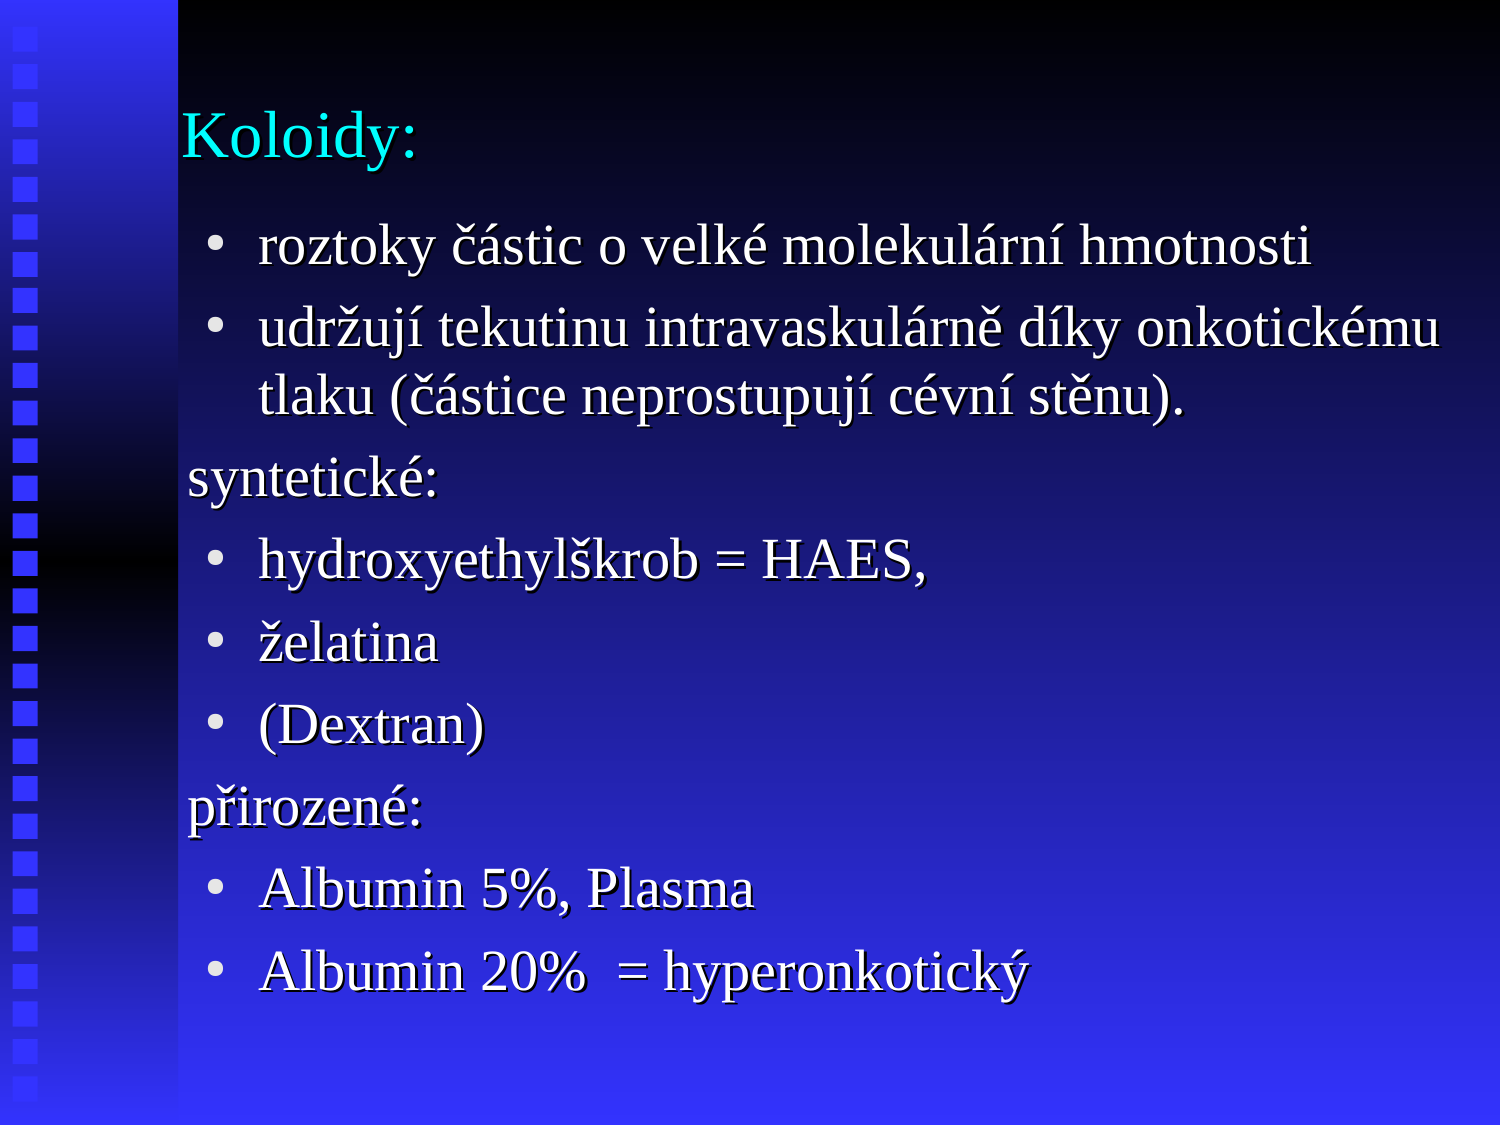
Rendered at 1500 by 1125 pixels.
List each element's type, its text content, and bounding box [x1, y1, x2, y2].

title Koloidy: [181, 39, 1457, 227]
list roztoky částic o velké molekulární hmotnosti udržují tekutinu intravaskulárně díky onkotickému tlaku (částice neprostupují cévní stěnu). syntetické: hydroxyethylškrob = HAES, želatina (Dextran) přirozené: Albumin 5%, Plasma Albumin 20% = hyperonkotický [187, 208, 1463, 1094]
